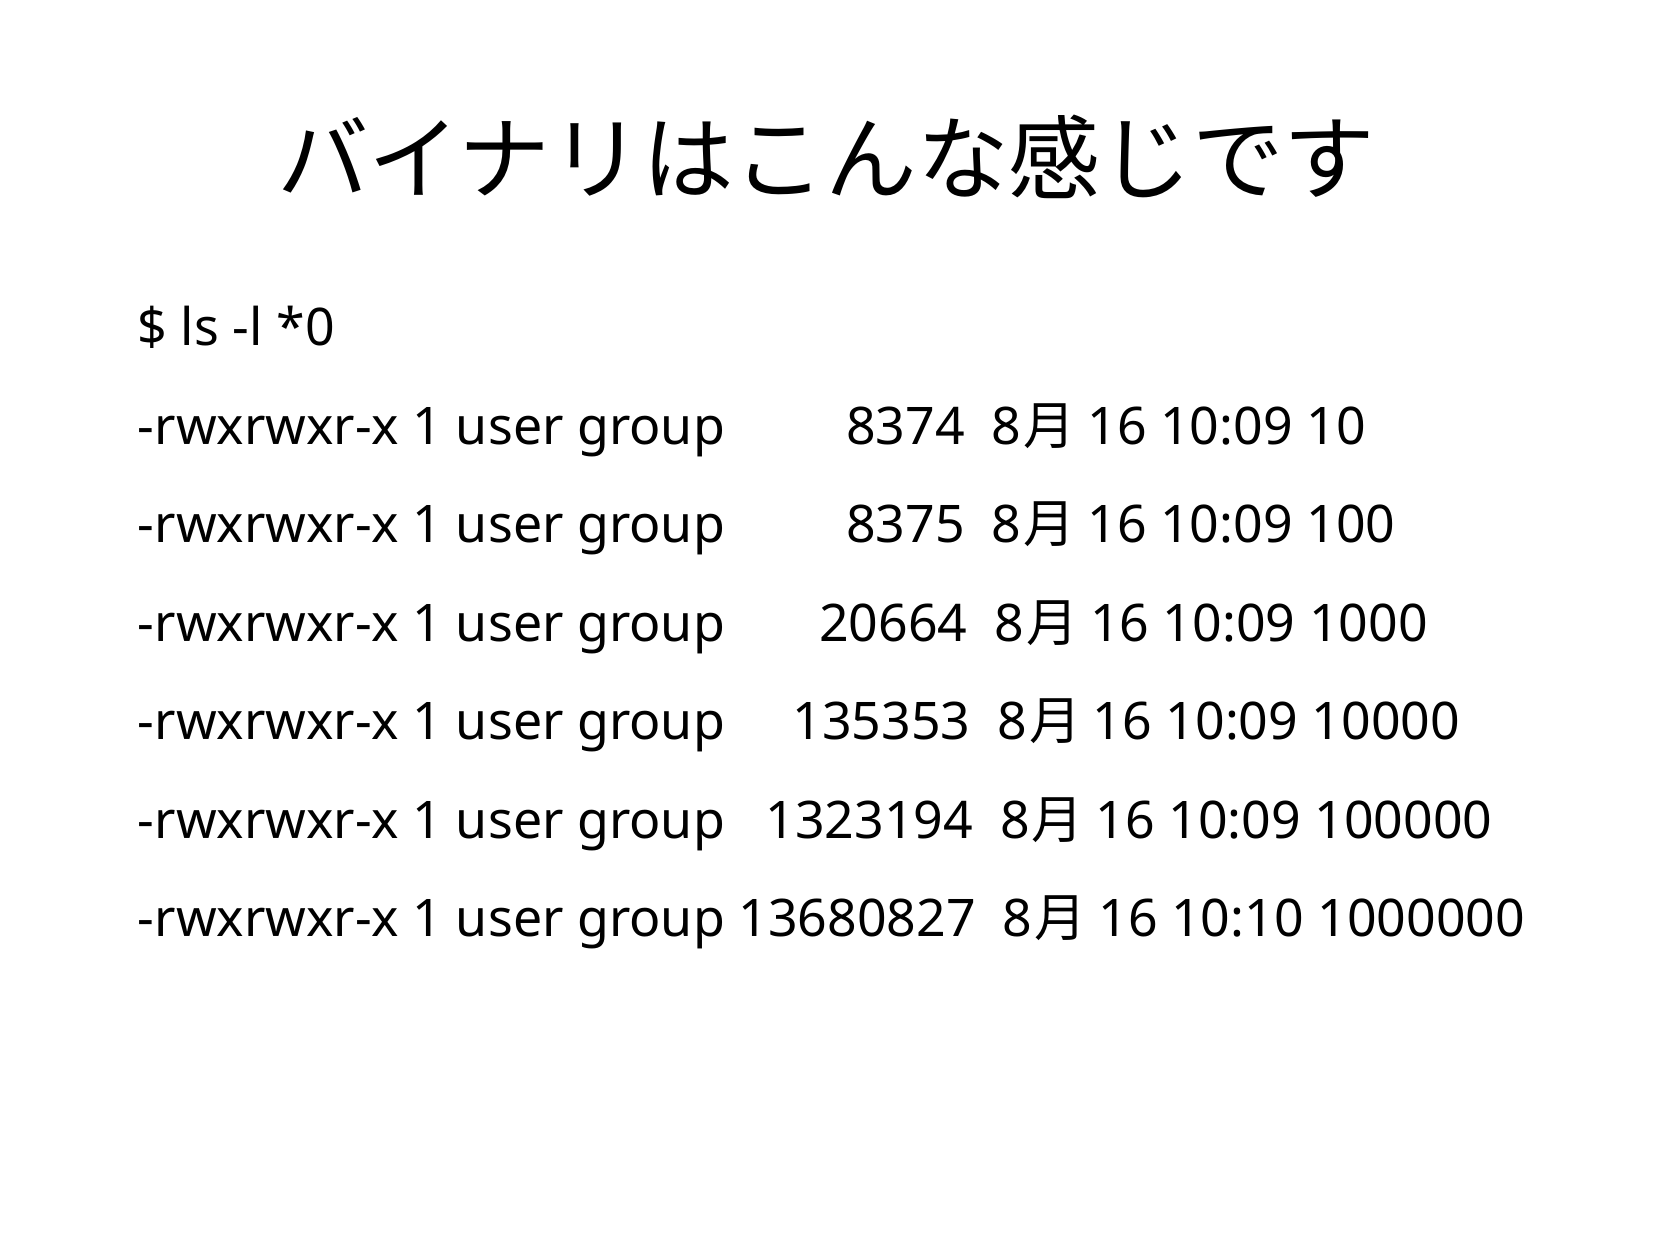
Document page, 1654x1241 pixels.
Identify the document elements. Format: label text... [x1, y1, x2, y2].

title バイナリはこんな感じです [82, 49, 1571, 257]
list $ ls -l *0 -rwxrwxr-x 1 user group 8374 8月 16 10:09 10 -rwxrwxr-x 1 user group 8375 8月 16 10:09 100 -rwxrwxr-x 1 user group 20664 8月 16 10:09 1000 -rwxrwxr-x 1 user group 135353 8月 16 10:09 10000 -rwxrwxr-x 1 user group 1323194 8月 16 10:09 100000 -rwxrwxr-x 1 user group 13680827 8月 16 10:10 1000000 [82, 290, 1538, 1010]
